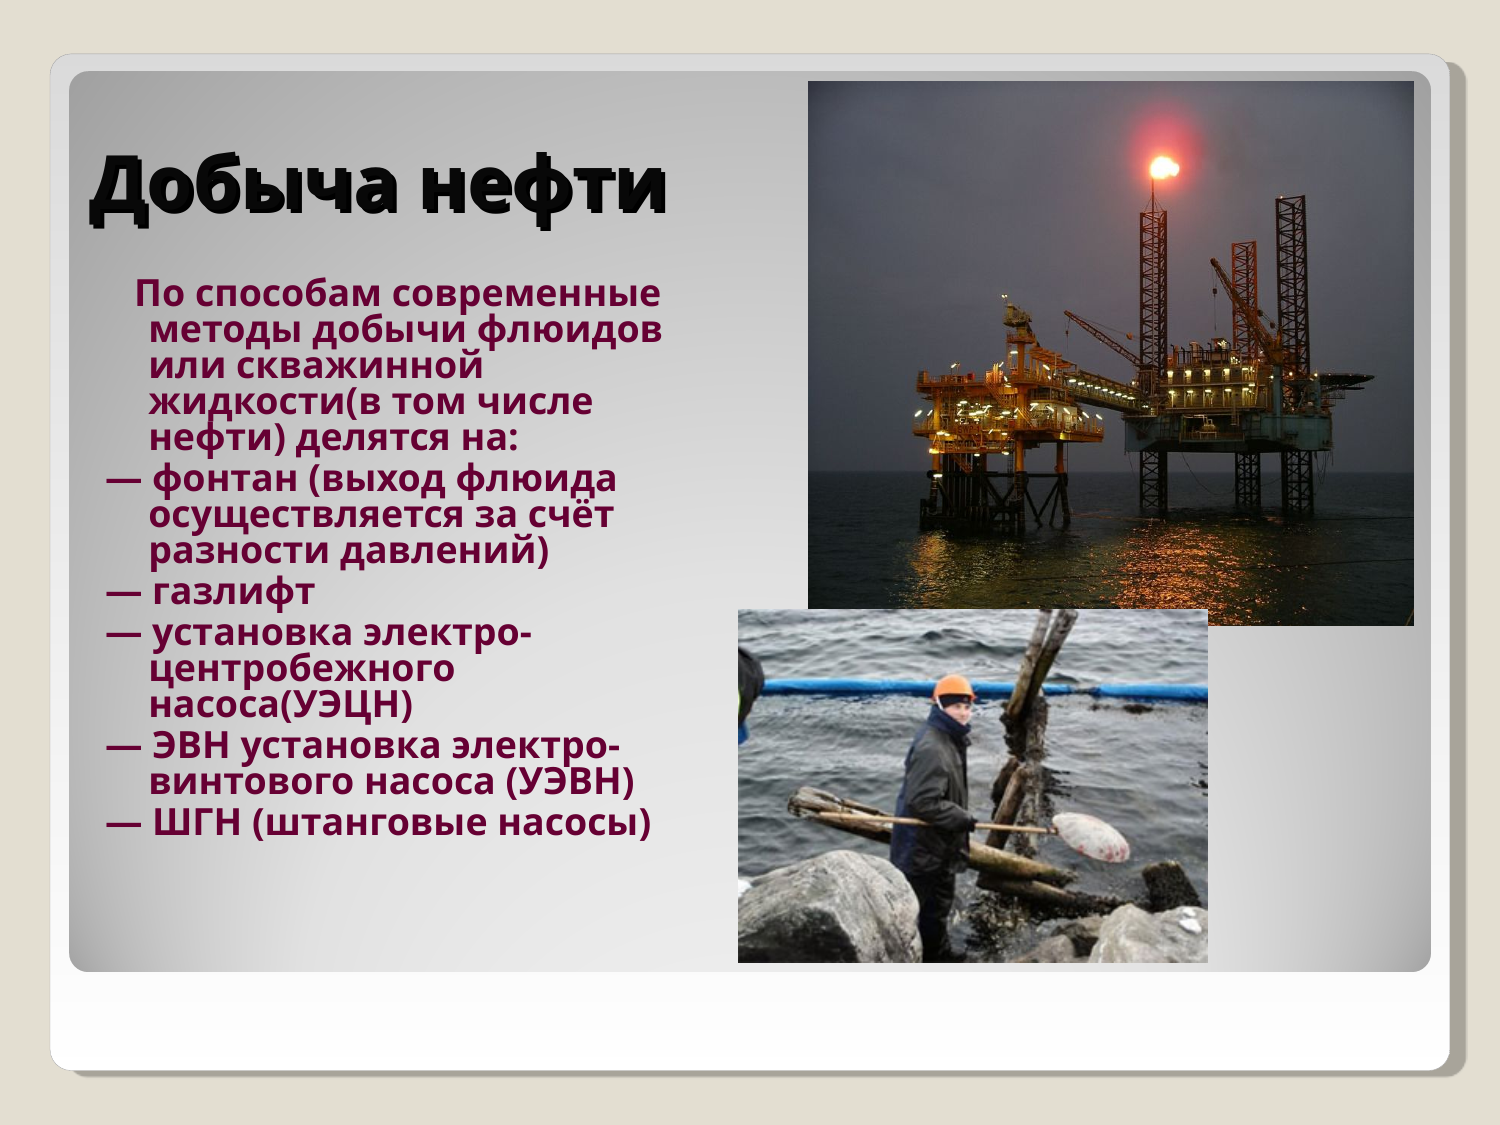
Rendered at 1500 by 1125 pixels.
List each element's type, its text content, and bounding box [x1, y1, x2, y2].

list По способам современные методы добычи флюидов или скважинной жидкости(в том числе нефти) делятся на: — фонтан (выход флюида осуществляется за счёт разности давлений) — газлифт — установка электро- центробежного насоса(УЭЦН) — ЭВН установка электро- винтового насоса (УЭВН) — ШГН (штанговые насосы) [74, 262, 738, 1007]
text_box [808, 82, 1414, 626]
picture [69, 71, 1431, 972]
title Добыча нефти [75, 44, 1426, 233]
